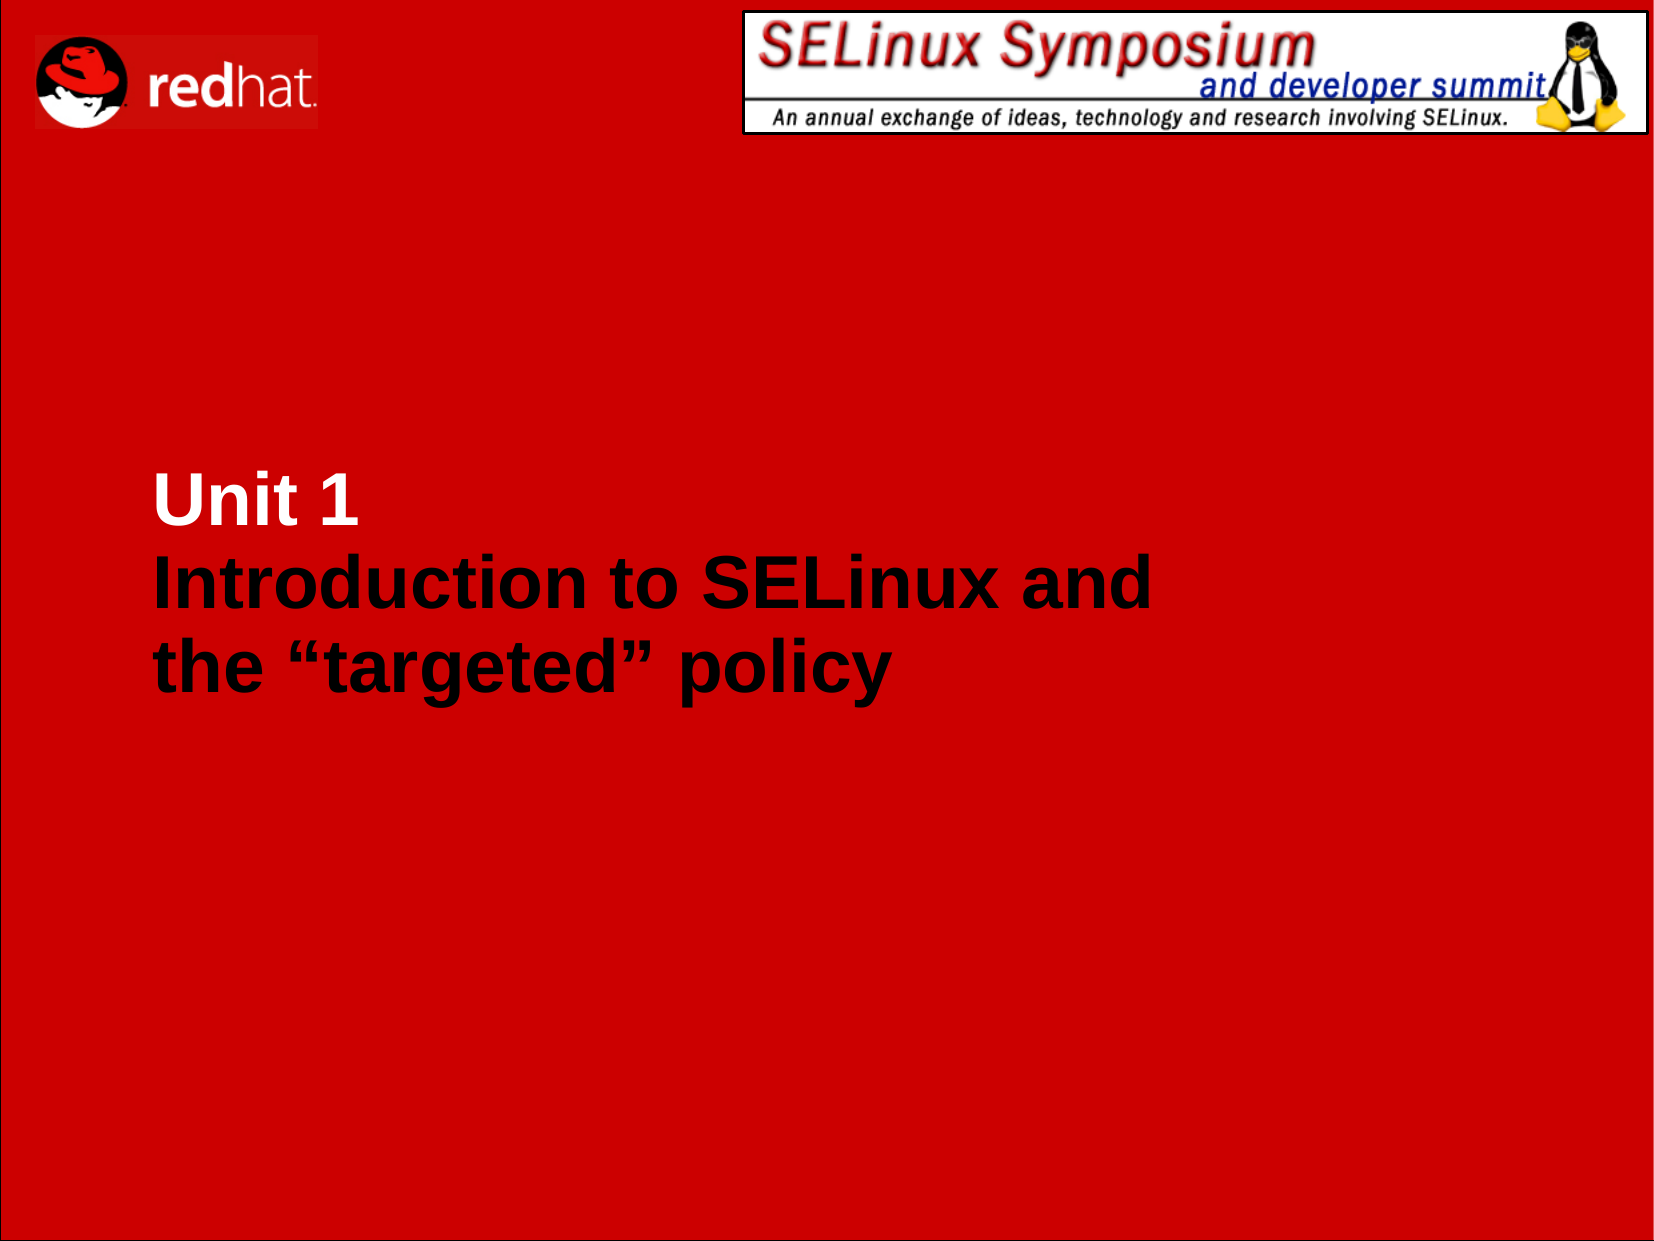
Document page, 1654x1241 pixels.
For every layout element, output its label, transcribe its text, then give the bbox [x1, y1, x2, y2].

picture [35, 35, 318, 129]
text_box [148, 640, 474, 879]
text_box Unit 1 Introduction to SELinux and the “targeted” policy [152, 457, 1336, 908]
picture [745, 13, 1646, 132]
